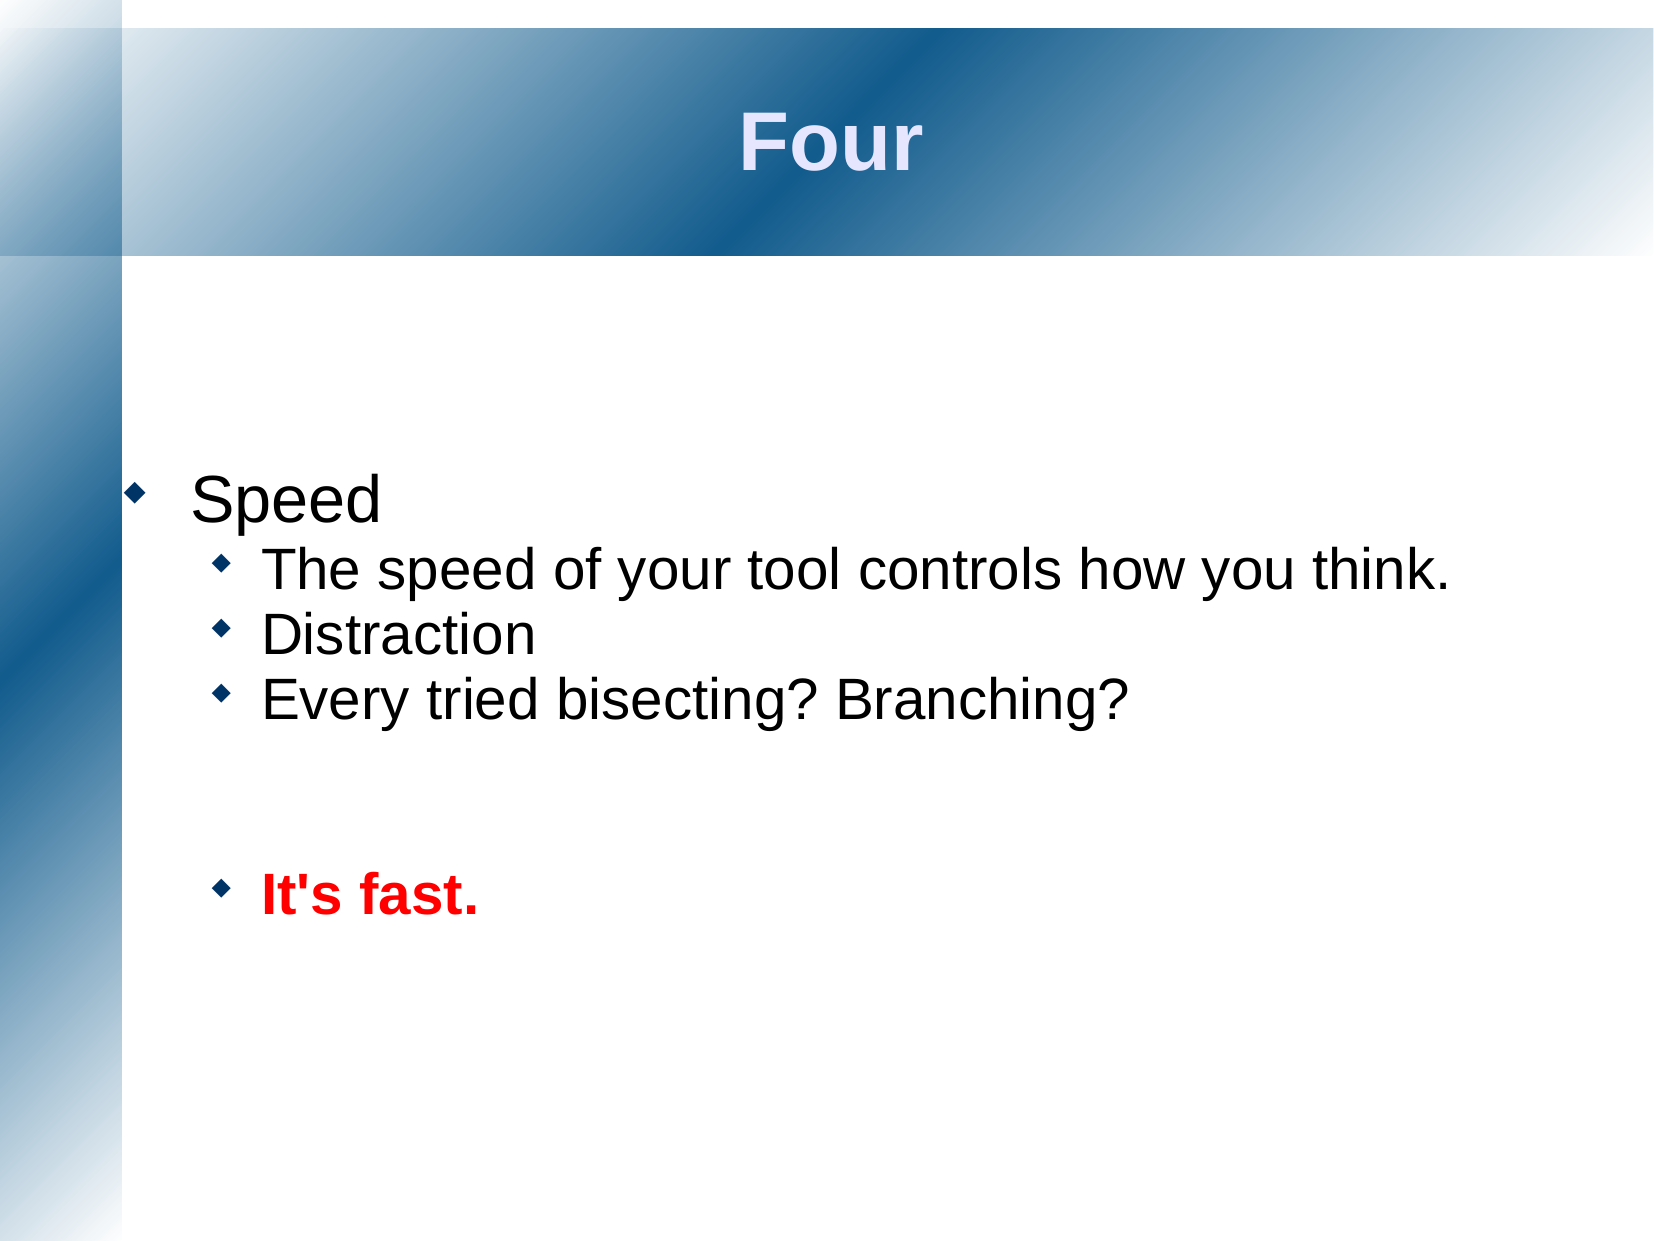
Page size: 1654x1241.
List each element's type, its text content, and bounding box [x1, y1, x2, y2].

list Speed The speed of your tool controls how you think. Distraction Every tried bisecting? Branching? It's fast. [119, 461, 1532, 1160]
title Four [125, 37, 1538, 246]
